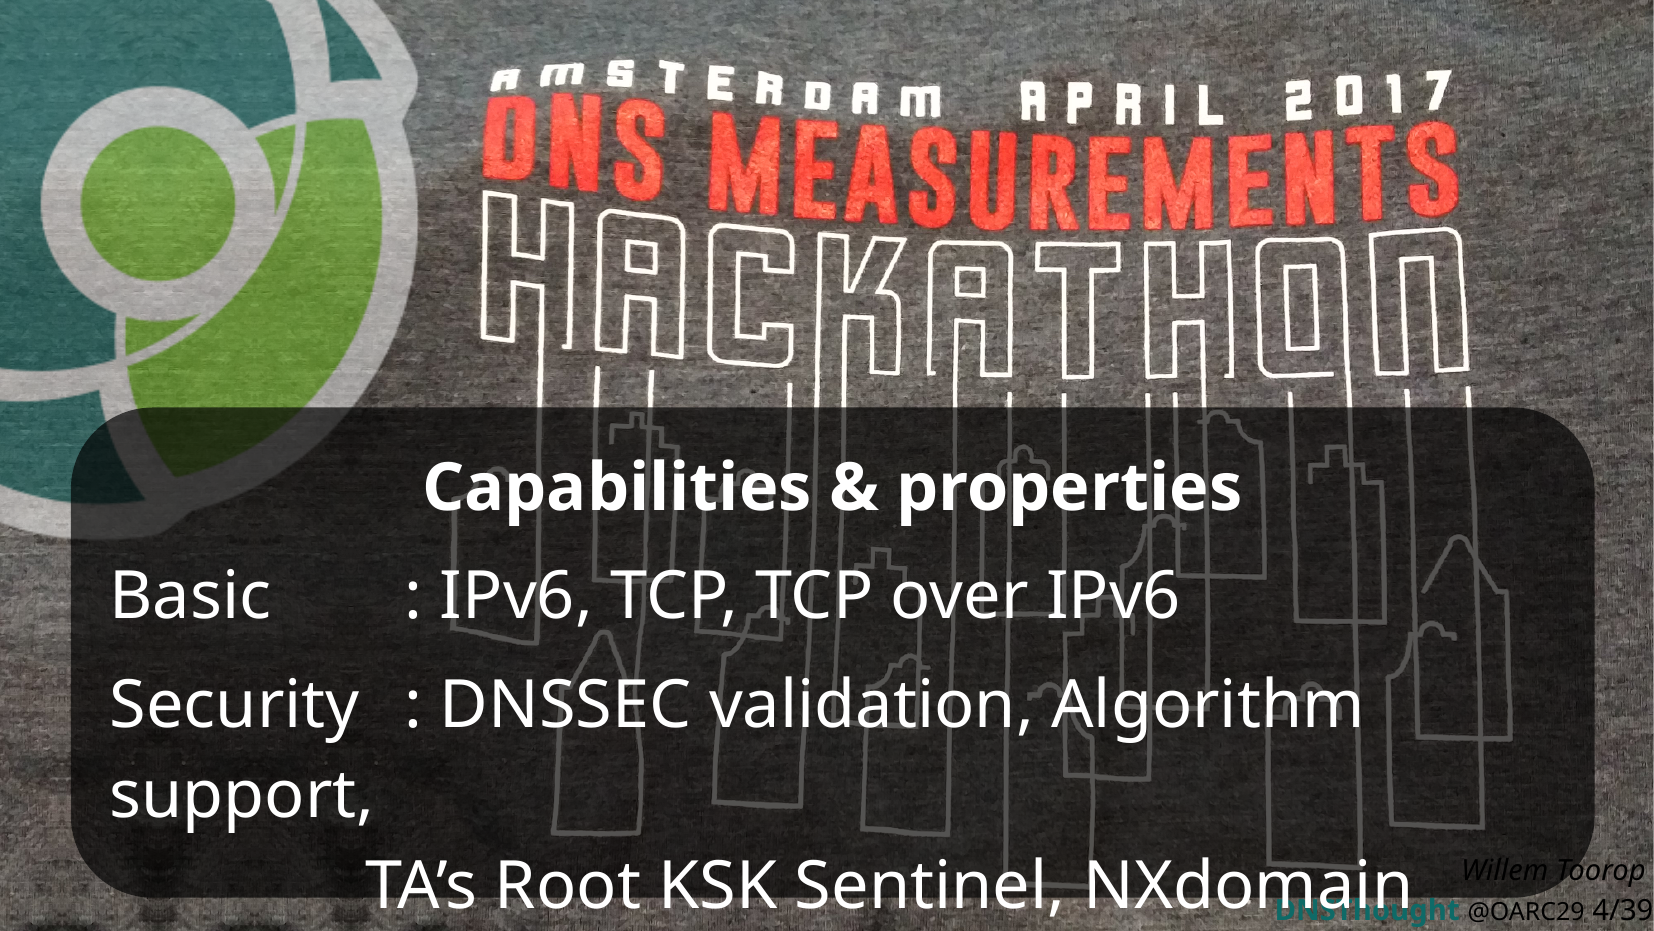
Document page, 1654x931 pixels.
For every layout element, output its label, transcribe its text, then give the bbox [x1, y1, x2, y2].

picture [0, 0, 1654, 931]
text_box Capabilities & properties Basic : IPv6, TCP, TCP over IPv6 Security : DNSSEC validation, Algorithm support, TA’s Root KSK Sentinel, NXdomain rewrite Privacy : Qname minimization, EDNS Client Subnet [70, 407, 1595, 898]
